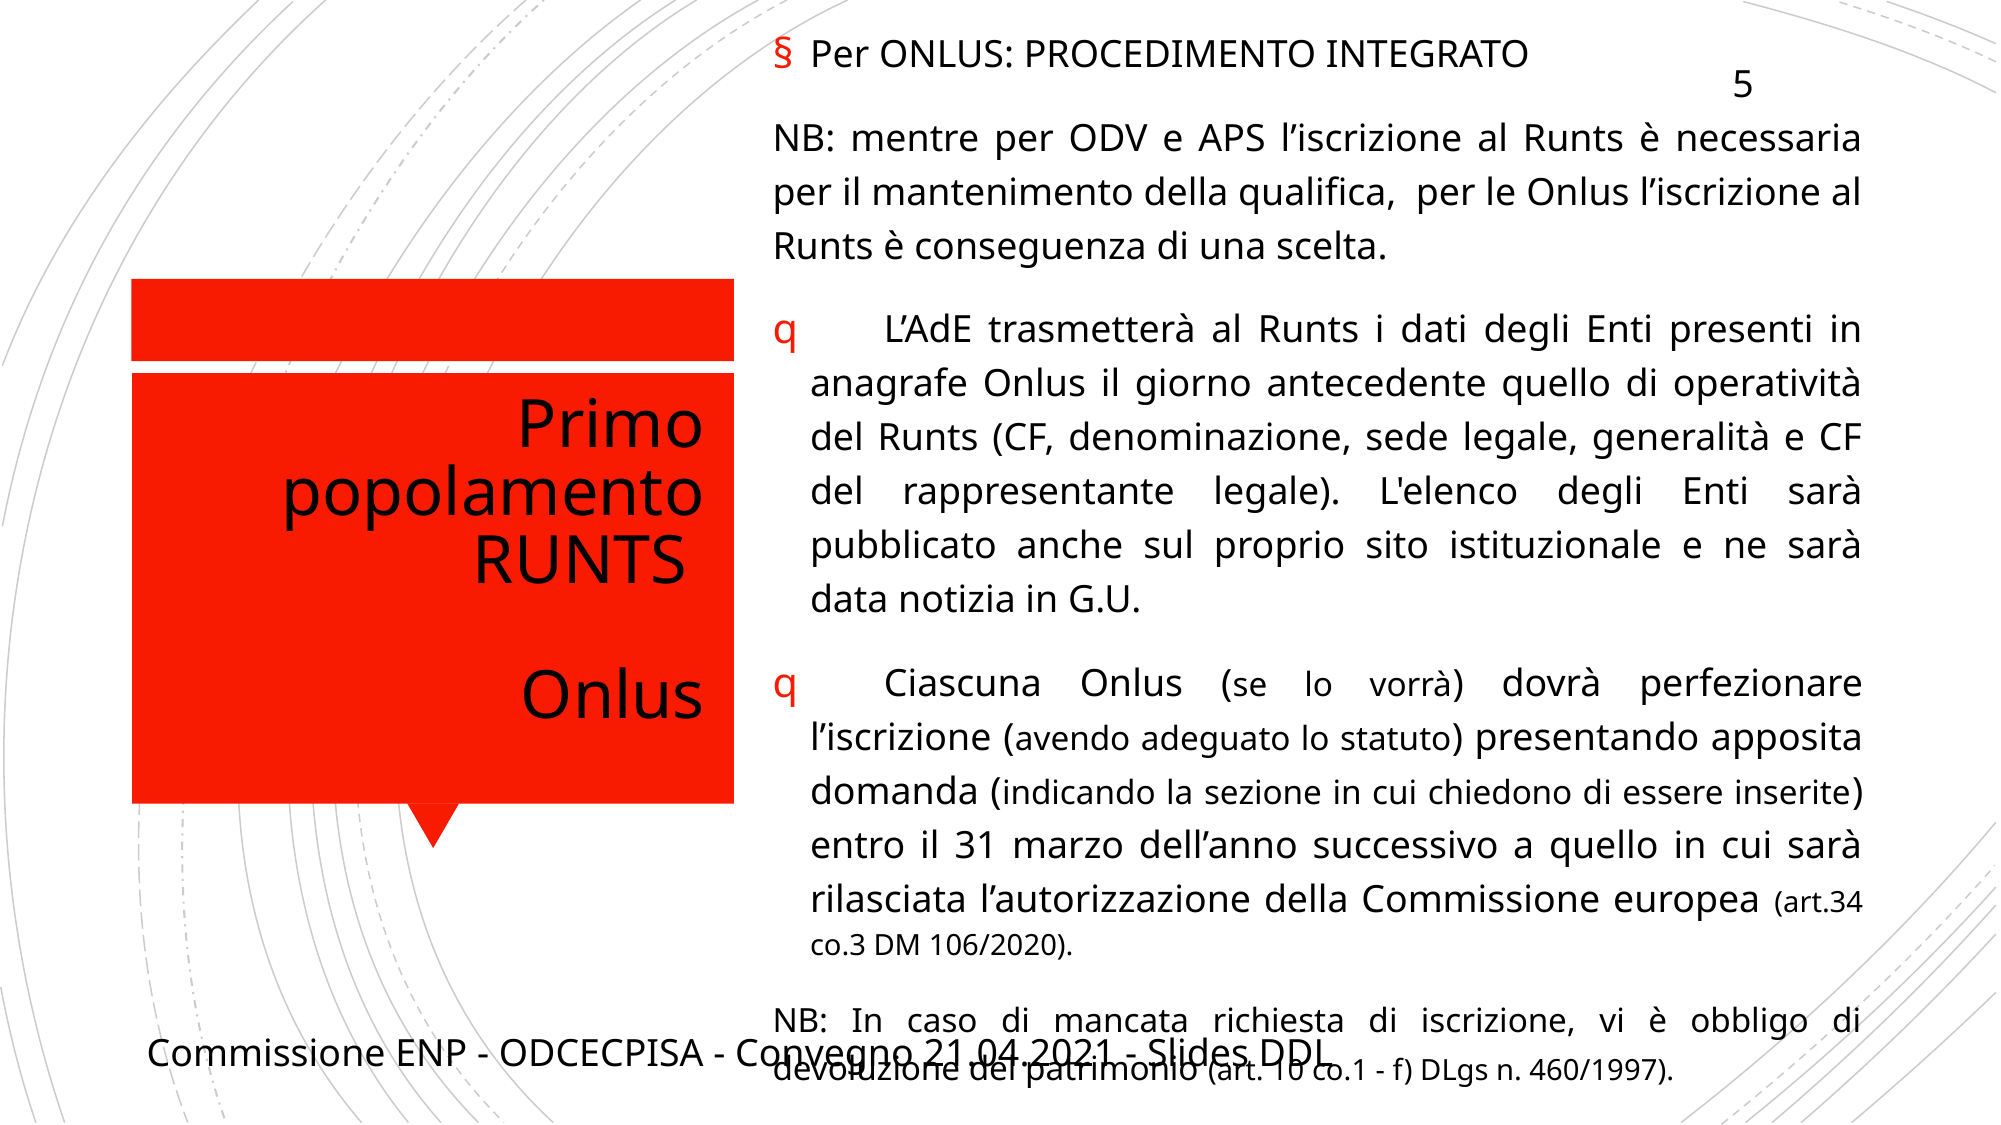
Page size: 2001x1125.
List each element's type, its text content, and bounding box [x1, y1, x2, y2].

list Per ONLUS: PROCEDIMENTO INTEGRATO NB: mentre per ODV e APS l’iscrizione al Runts è necessaria per il mantenimento della qualifica, per le Onlus l’iscrizione al Runts è conseguenza di una scelta. L’AdE trasmetterà al Runts i dati degli Enti presenti in anagrafe Onlus il giorno antecedente quello di operatività del Runts (CF, denominazione, sede legale, generalità e CF del rappresentante legale). L'elenco degli Enti sarà pubblicato anche sul proprio sito istituzionale e ne sarà data notizia in G.U. Ciascuna Onlus (se lo vorrà) dovrà perfezionare l’iscrizione (avendo adeguato lo statuto) presentando apposita domanda (indicando la sezione in cui chiedono di essere inserite) entro il 31 marzo dell’anno successivo a quello in cui sarà rilasciata l’autorizzazione della Commissione europea (art.34 co.3 DM 106/2020). NB: In caso di mancata richiesta di iscrizione, vi è obbligo di devoluzione del patrimonio (art. 10 co.1 - f) DLgs n. 460/1997). [757, 14, 1879, 1094]
title Primo popolamento RUNTS Onlus [145, 385, 720, 789]
slide_number <numero> [1717, 52, 1868, 105]
footer Commissione ENP - ODCECPISA - Convegno 21.04.2021 - Slides DDL [131, 1021, 1869, 1074]
